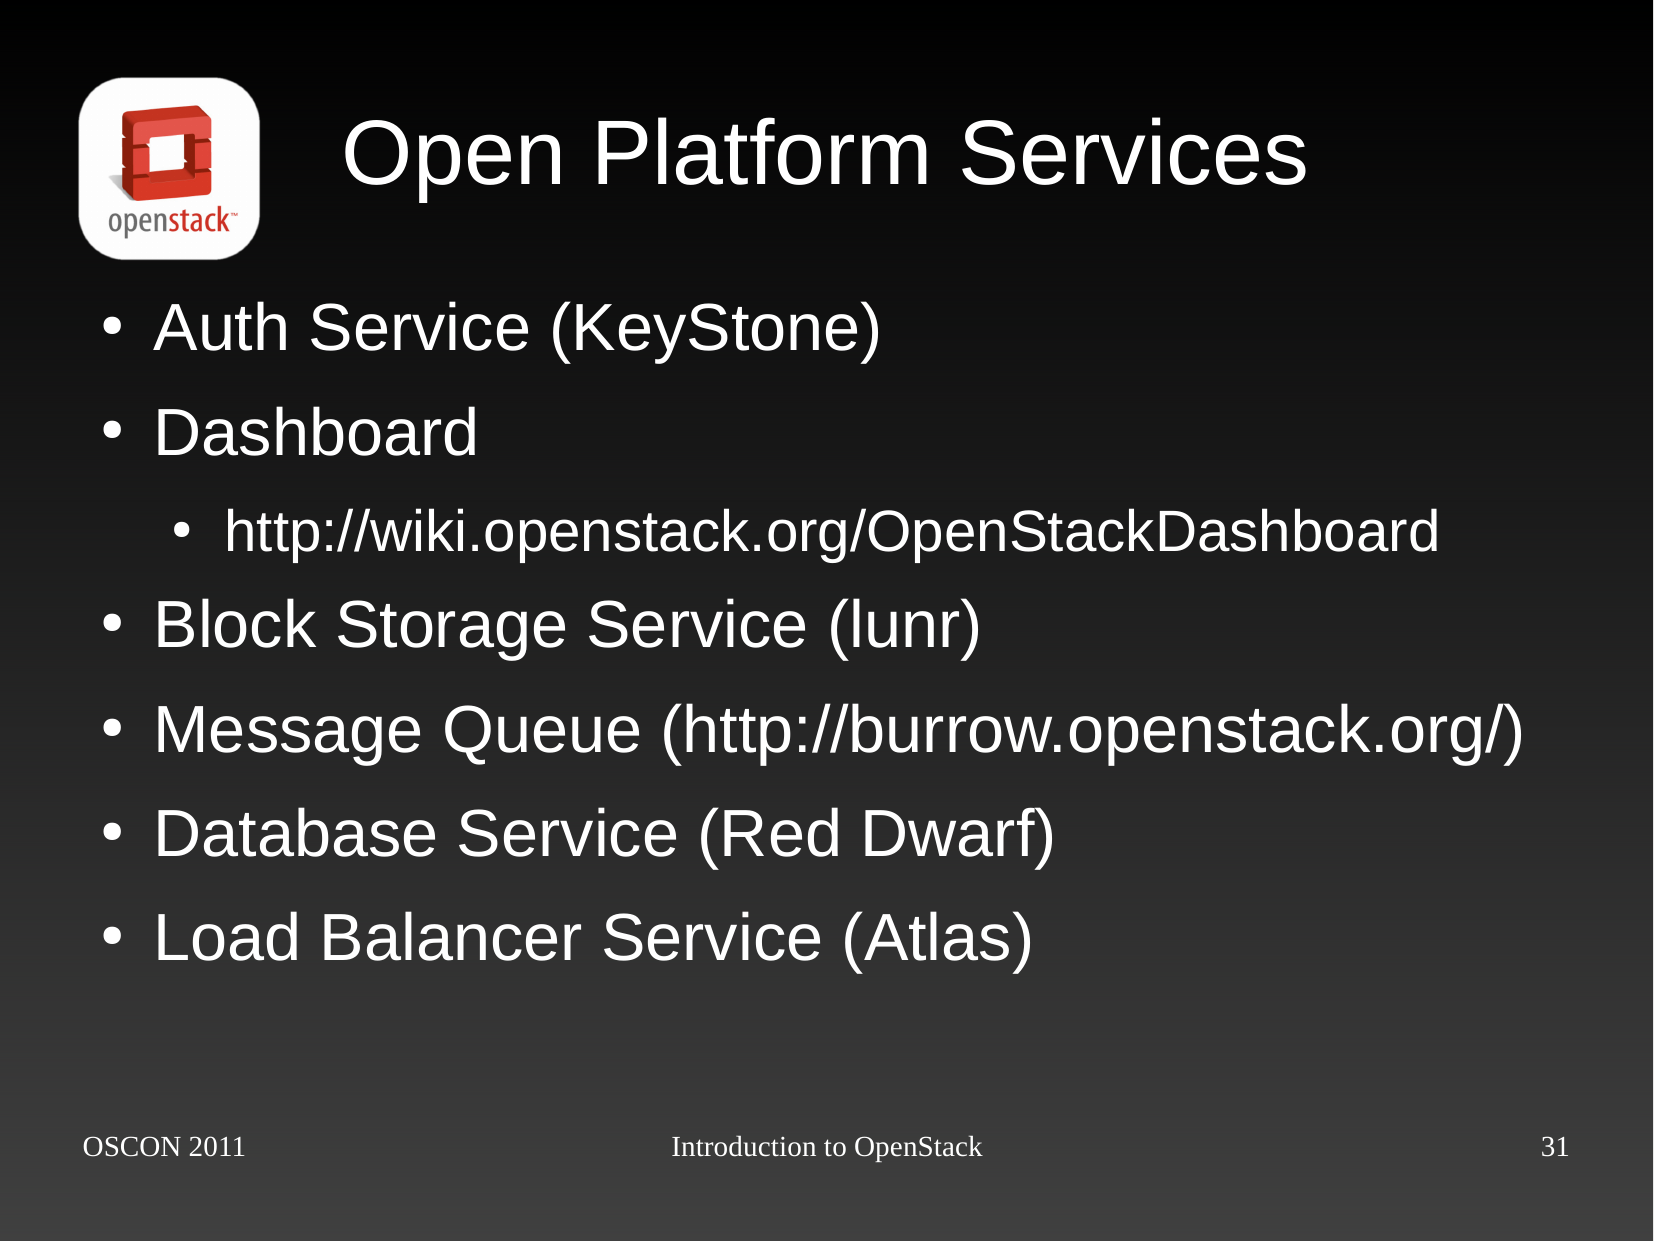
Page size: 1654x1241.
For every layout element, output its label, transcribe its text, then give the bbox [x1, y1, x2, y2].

list Auth Service (KeyStone) Dashboard http://wiki.openstack.org/OpenStackDashboard Block Storage Service (lunr) Message Queue (http://burrow.openstack.org/) Database Service (Red Dwarf) Load Balancer Service (Atlas) [82, 290, 1571, 1109]
title Open Platform Services [82, 49, 1571, 257]
picture [0, 0, 1654, 1241]
